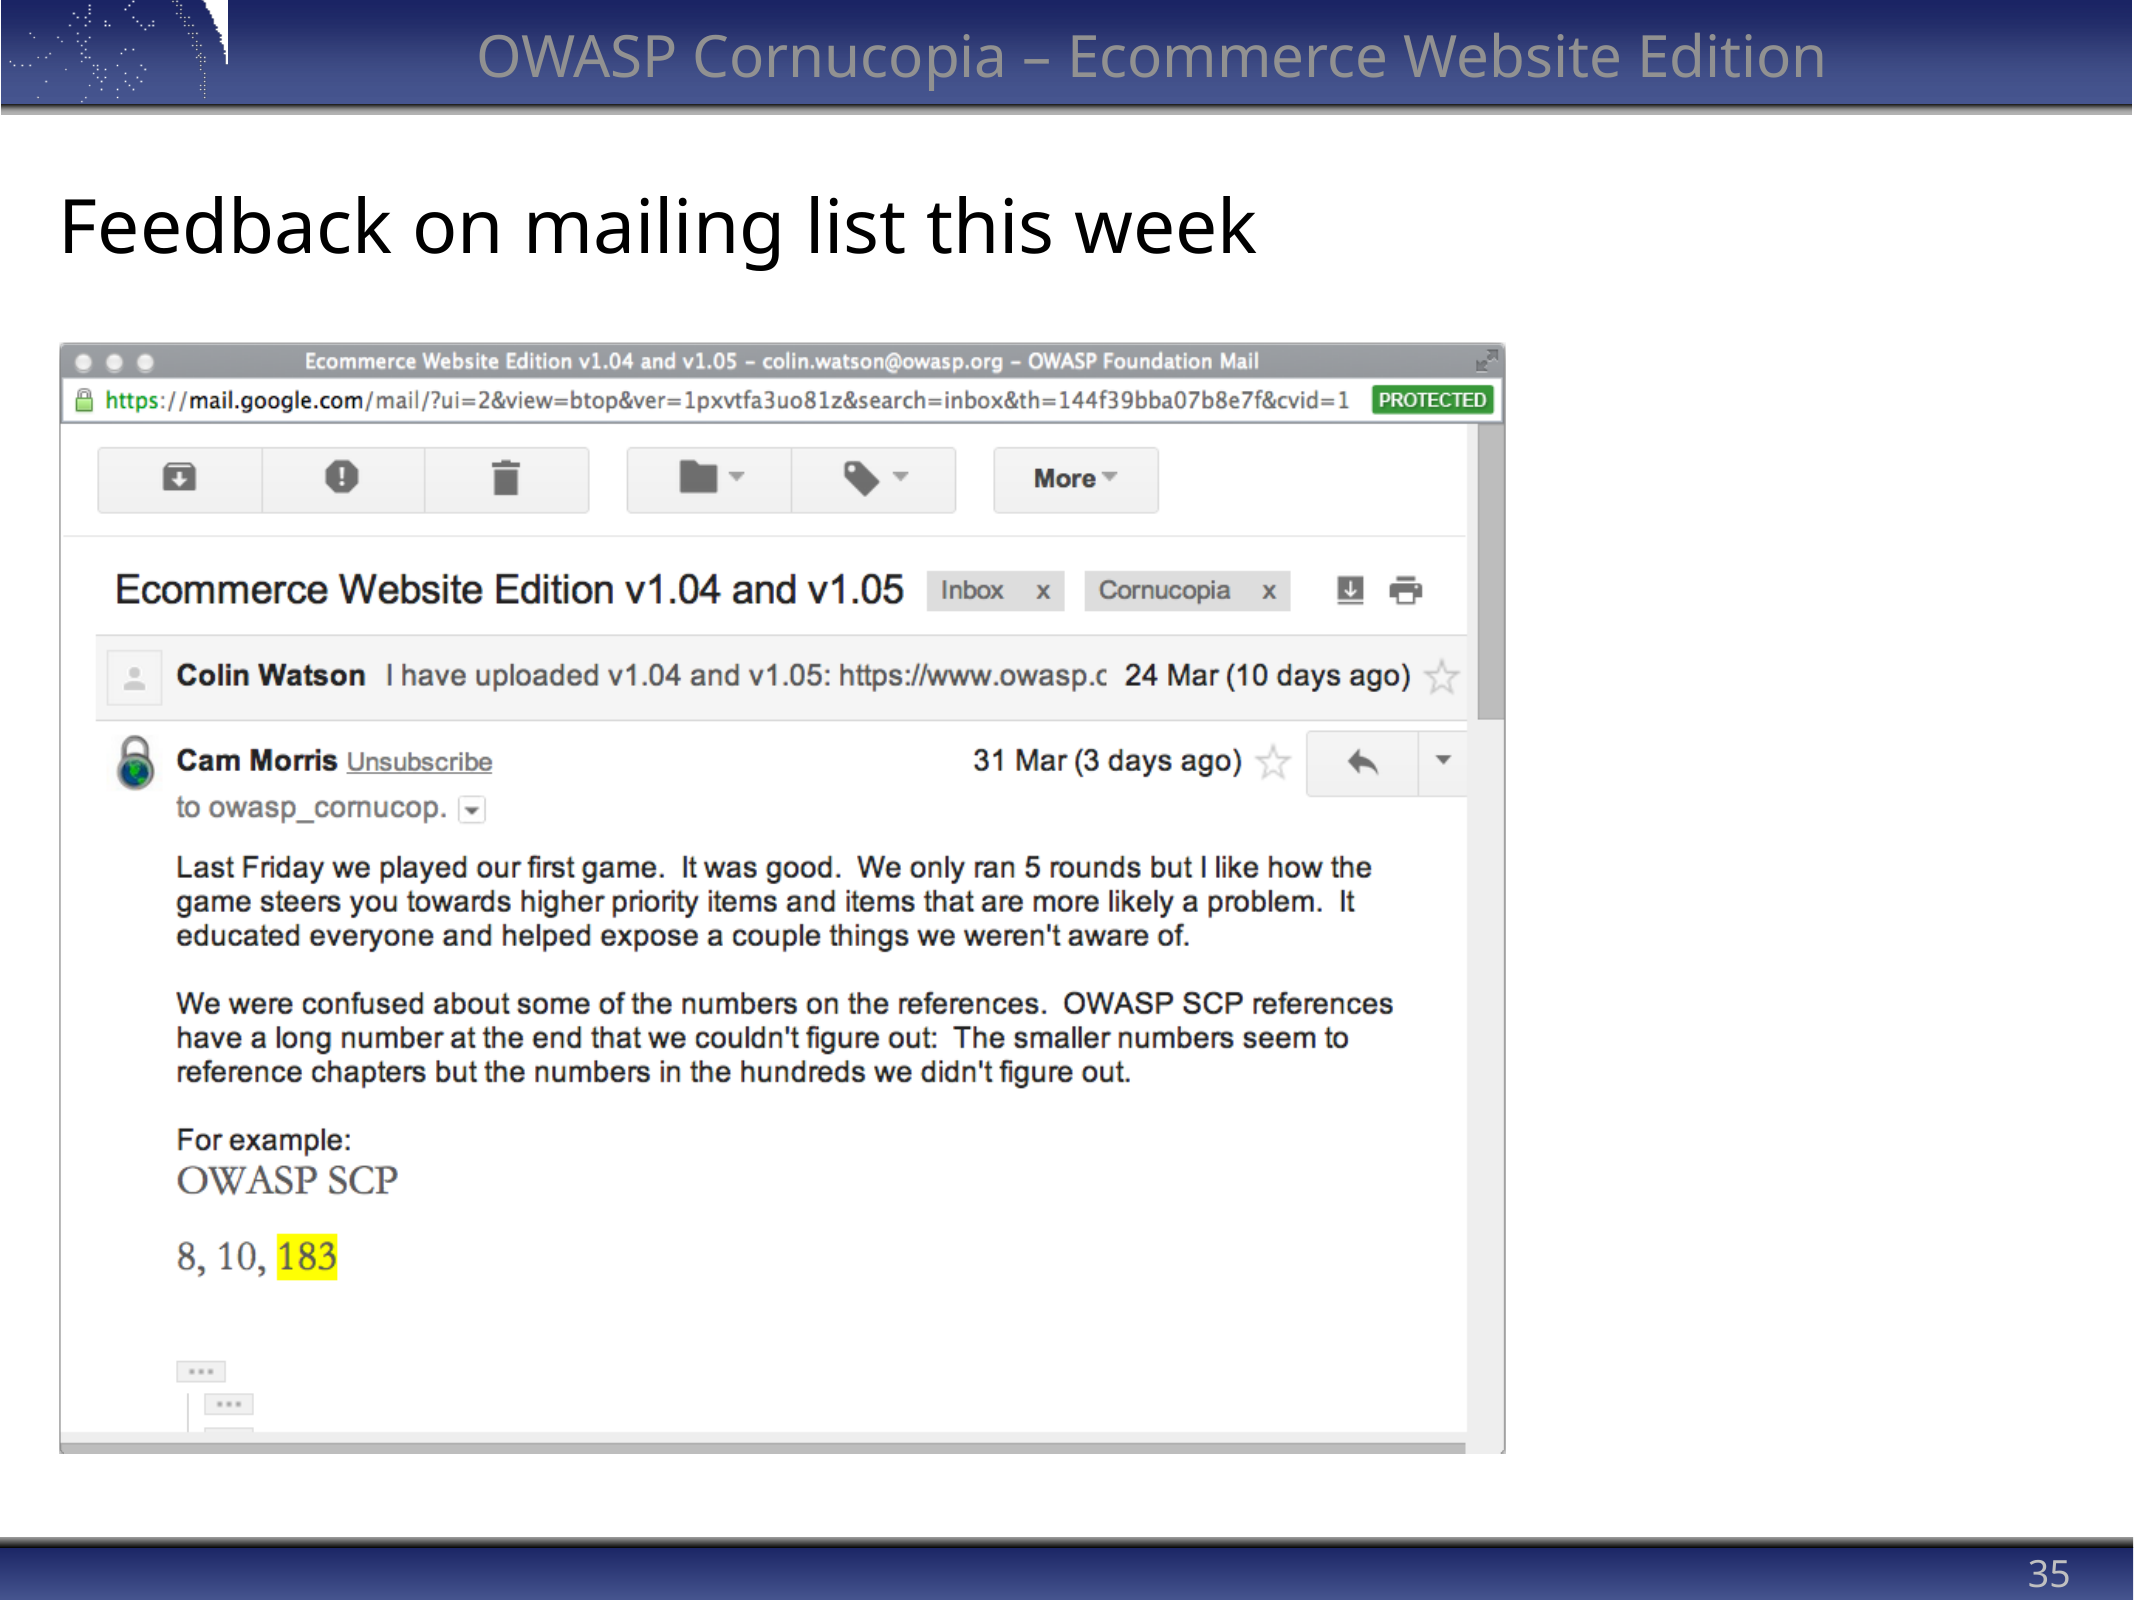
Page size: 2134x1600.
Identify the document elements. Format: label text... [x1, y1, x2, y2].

title Feedback on mailing list this week [58, 124, 2126, 325]
picture [59, 342, 1506, 1454]
